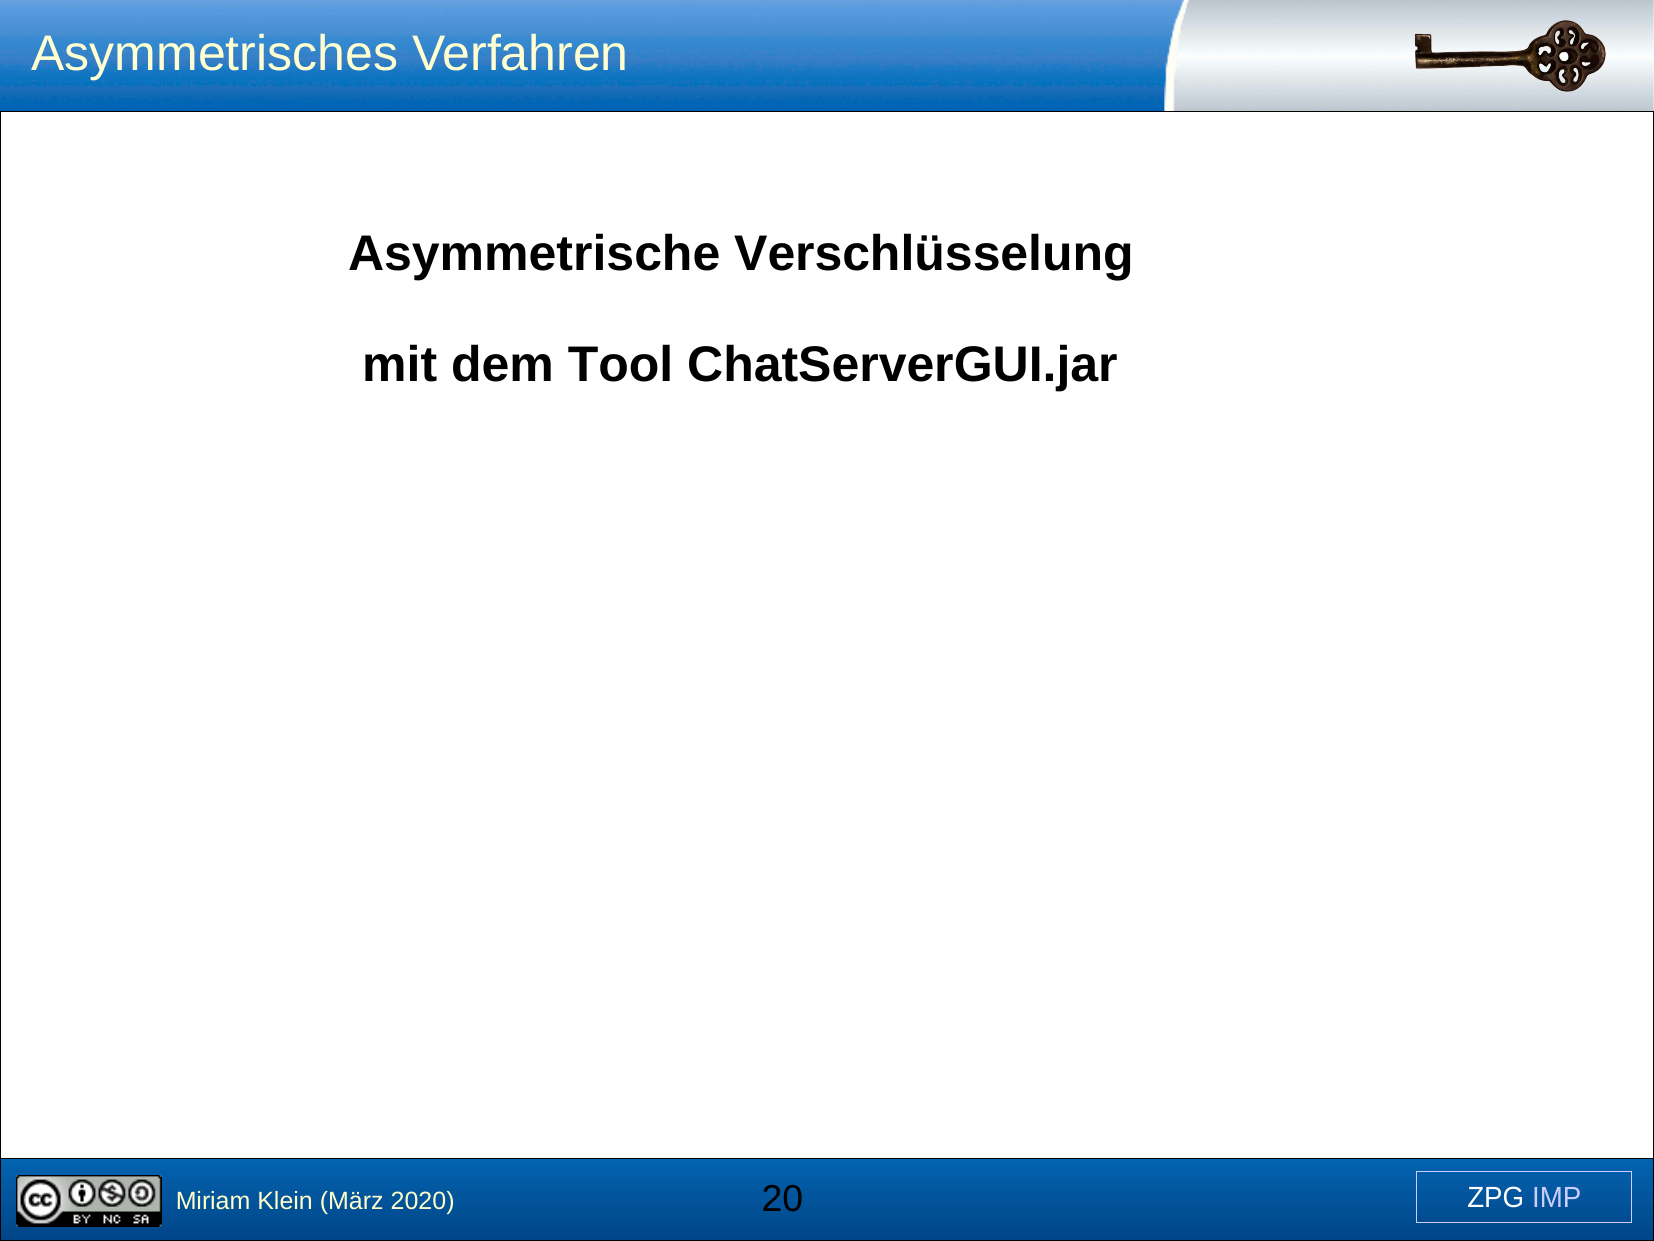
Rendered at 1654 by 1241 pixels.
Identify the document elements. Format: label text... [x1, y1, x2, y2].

text_box Asymmetrische Verschlüsselung mit dem Tool ChatServerGUI.jar [348, 224, 1596, 910]
picture [16, 1175, 162, 1227]
picture [0, 0, 1654, 111]
title Asymmetrisches Verfahren [31, 18, 1151, 89]
